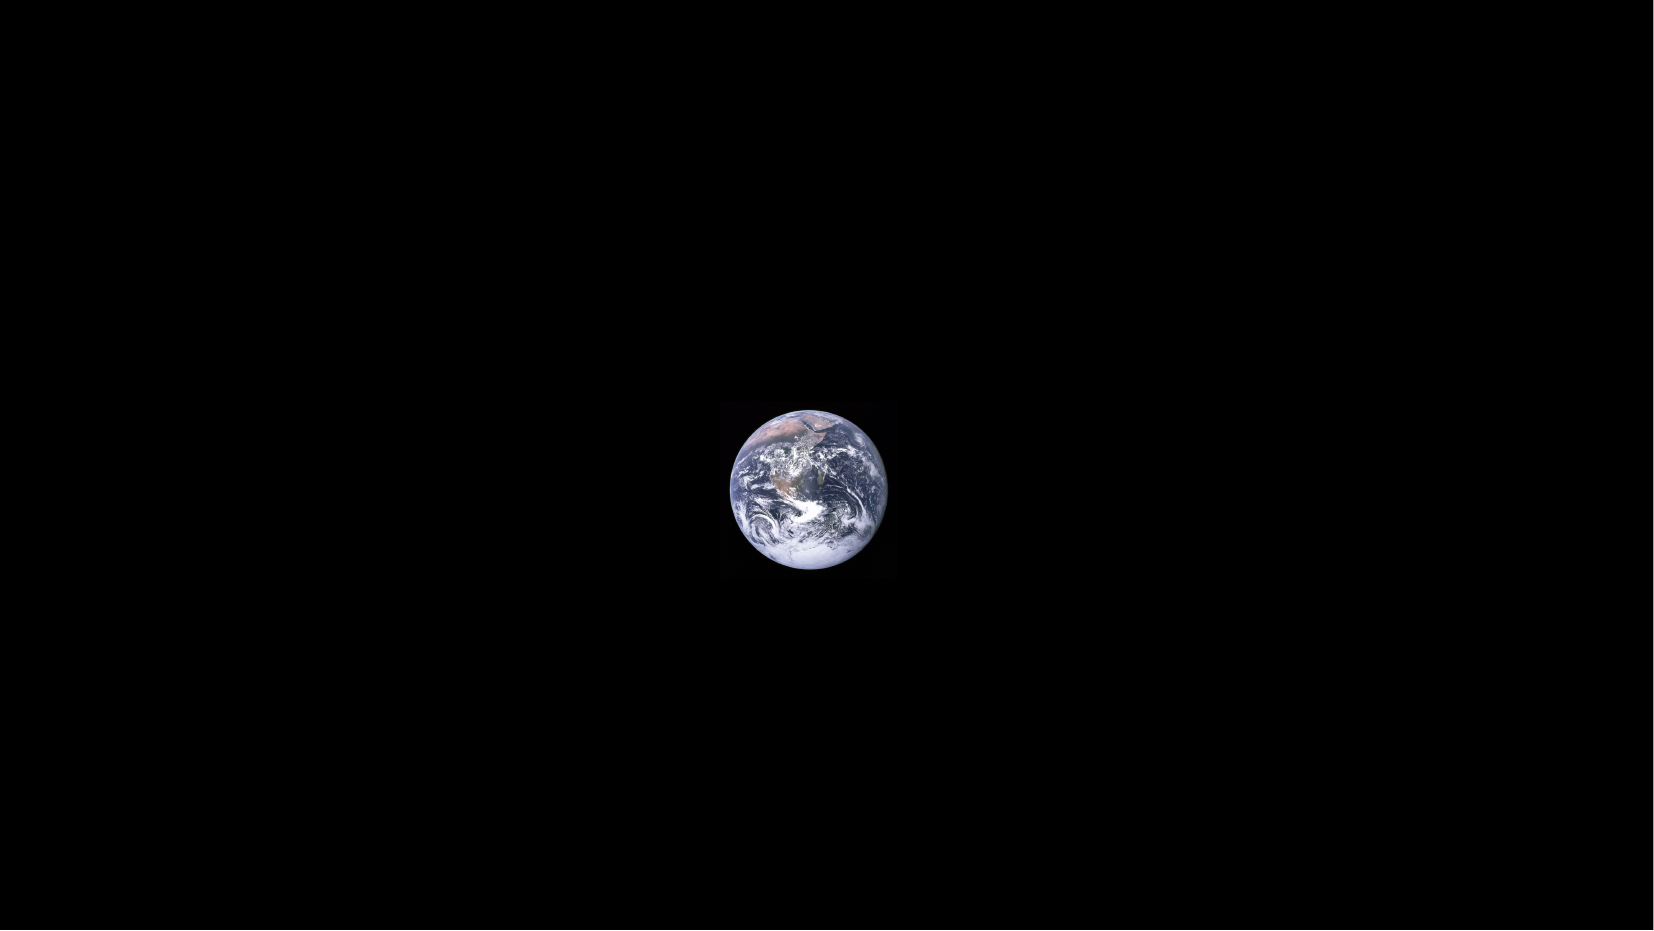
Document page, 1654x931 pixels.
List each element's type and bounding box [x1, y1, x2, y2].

picture [720, 401, 898, 579]
